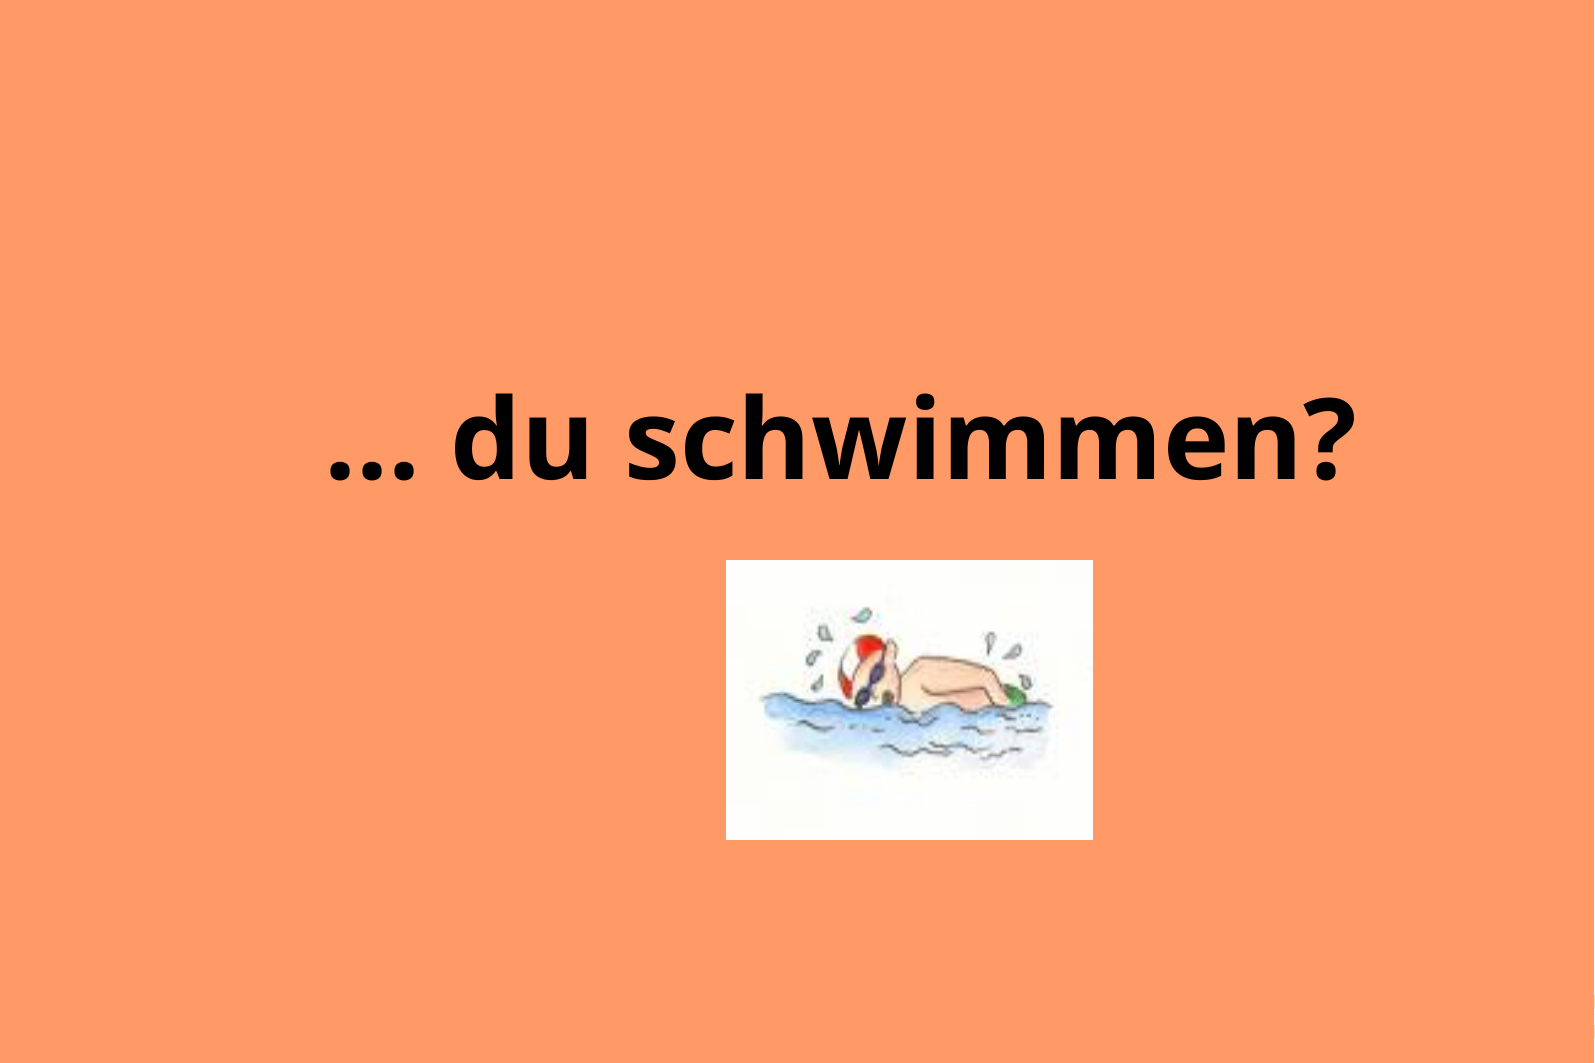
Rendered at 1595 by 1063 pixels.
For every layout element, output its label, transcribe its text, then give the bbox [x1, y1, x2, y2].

picture [726, 560, 1093, 840]
subtitle ... du schwimmen? [147, 29, 1536, 842]
